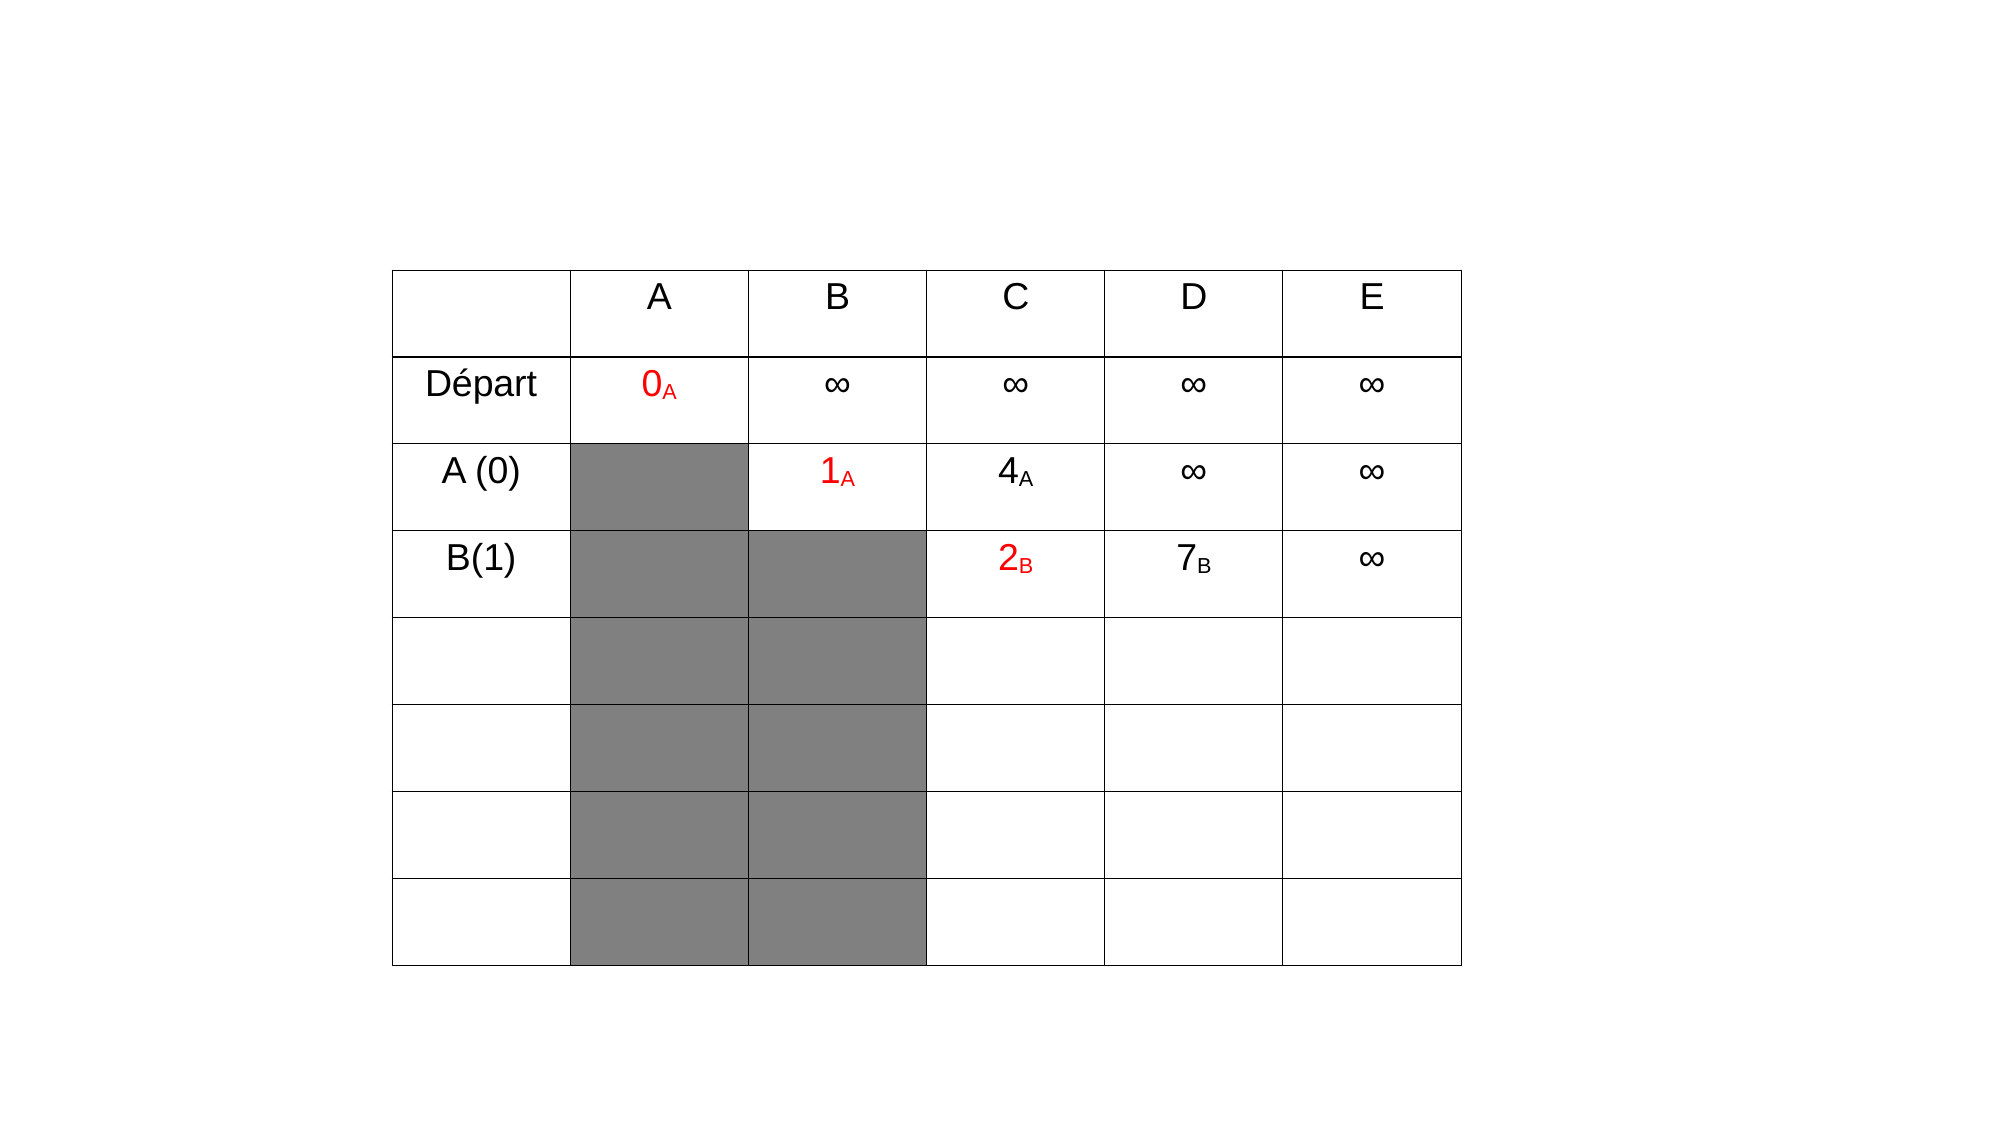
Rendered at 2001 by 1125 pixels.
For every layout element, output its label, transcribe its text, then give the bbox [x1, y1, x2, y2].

table_cell [1105, 792, 1282, 878]
table_cell [1283, 705, 1461, 791]
table_cell [927, 879, 1104, 965]
table_cell [749, 792, 926, 878]
table_cell [1105, 618, 1282, 704]
table_cell [393, 618, 570, 704]
table_cell [571, 705, 748, 791]
table_cell [1283, 792, 1461, 878]
table_header D [1105, 271, 1282, 356]
table_cell [927, 792, 1104, 878]
table_cell ∞ [1283, 531, 1461, 617]
table_cell [393, 705, 570, 791]
table_cell [927, 618, 1104, 704]
table_cell Départ [393, 358, 570, 443]
table_cell 1A [749, 444, 926, 530]
table_header A [571, 271, 748, 356]
table_cell [571, 531, 748, 617]
table_cell [749, 879, 926, 965]
table_cell ∞ [1105, 358, 1282, 443]
table_cell [571, 792, 748, 878]
table_cell [927, 705, 1104, 791]
table_cell [749, 531, 926, 617]
table_cell [571, 444, 748, 530]
table_header B [749, 271, 926, 356]
table_cell [571, 879, 748, 965]
table_cell B(1) [393, 531, 570, 617]
table_cell ∞ [749, 358, 926, 443]
table_cell 2B [927, 531, 1104, 617]
table_cell 7B [1105, 531, 1282, 617]
table_header E [1283, 271, 1461, 356]
table_cell ∞ [1283, 358, 1461, 443]
table_cell [1283, 879, 1461, 965]
table_cell [749, 618, 926, 704]
table_cell ∞ [1105, 444, 1282, 530]
table_cell ∞ [1283, 444, 1461, 530]
table_cell [749, 705, 926, 791]
table_cell [1105, 879, 1282, 965]
table_cell 0A [571, 358, 748, 443]
table_cell ∞ [927, 358, 1104, 443]
table_cell A (0) [393, 444, 570, 530]
table_cell [571, 618, 748, 704]
table_header [393, 271, 570, 356]
table_cell [393, 792, 570, 878]
table_header C [927, 271, 1104, 356]
table_cell [1105, 705, 1282, 791]
table_cell [1283, 618, 1461, 704]
table_cell 4A [927, 444, 1104, 530]
table_cell [393, 879, 570, 965]
